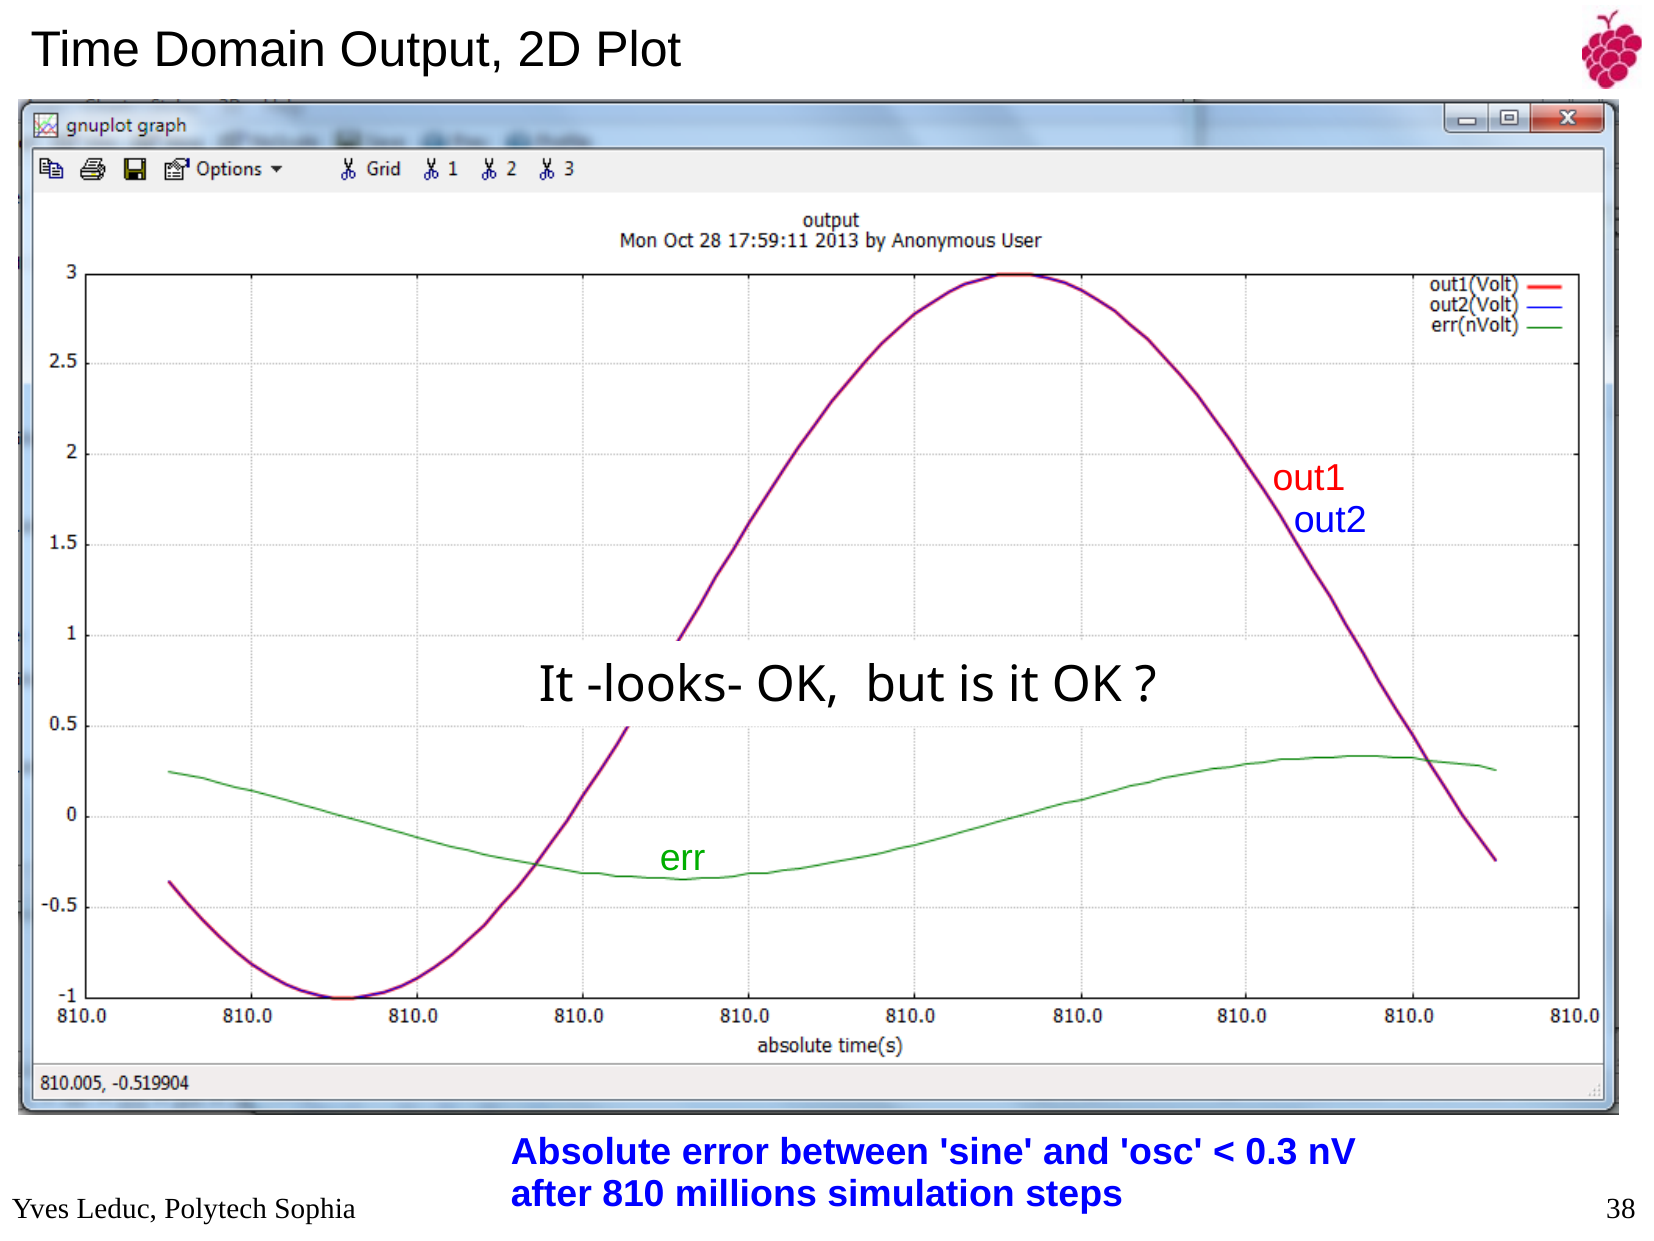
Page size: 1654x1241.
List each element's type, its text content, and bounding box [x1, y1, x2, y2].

text_box Absolute error between 'sine' and 'osc' < 0.3 nV after 810 millions simulation steps [496, 1123, 1394, 1225]
text_box It -looks- OK, but is it OK ? [524, 641, 1300, 727]
picture [18, 99, 1619, 1116]
text_box err [645, 828, 721, 886]
text_box out1 out2 [1257, 448, 1382, 548]
text_box Time Domain Output, 2D Plot [15, 13, 839, 85]
picture [1582, 5, 1642, 89]
